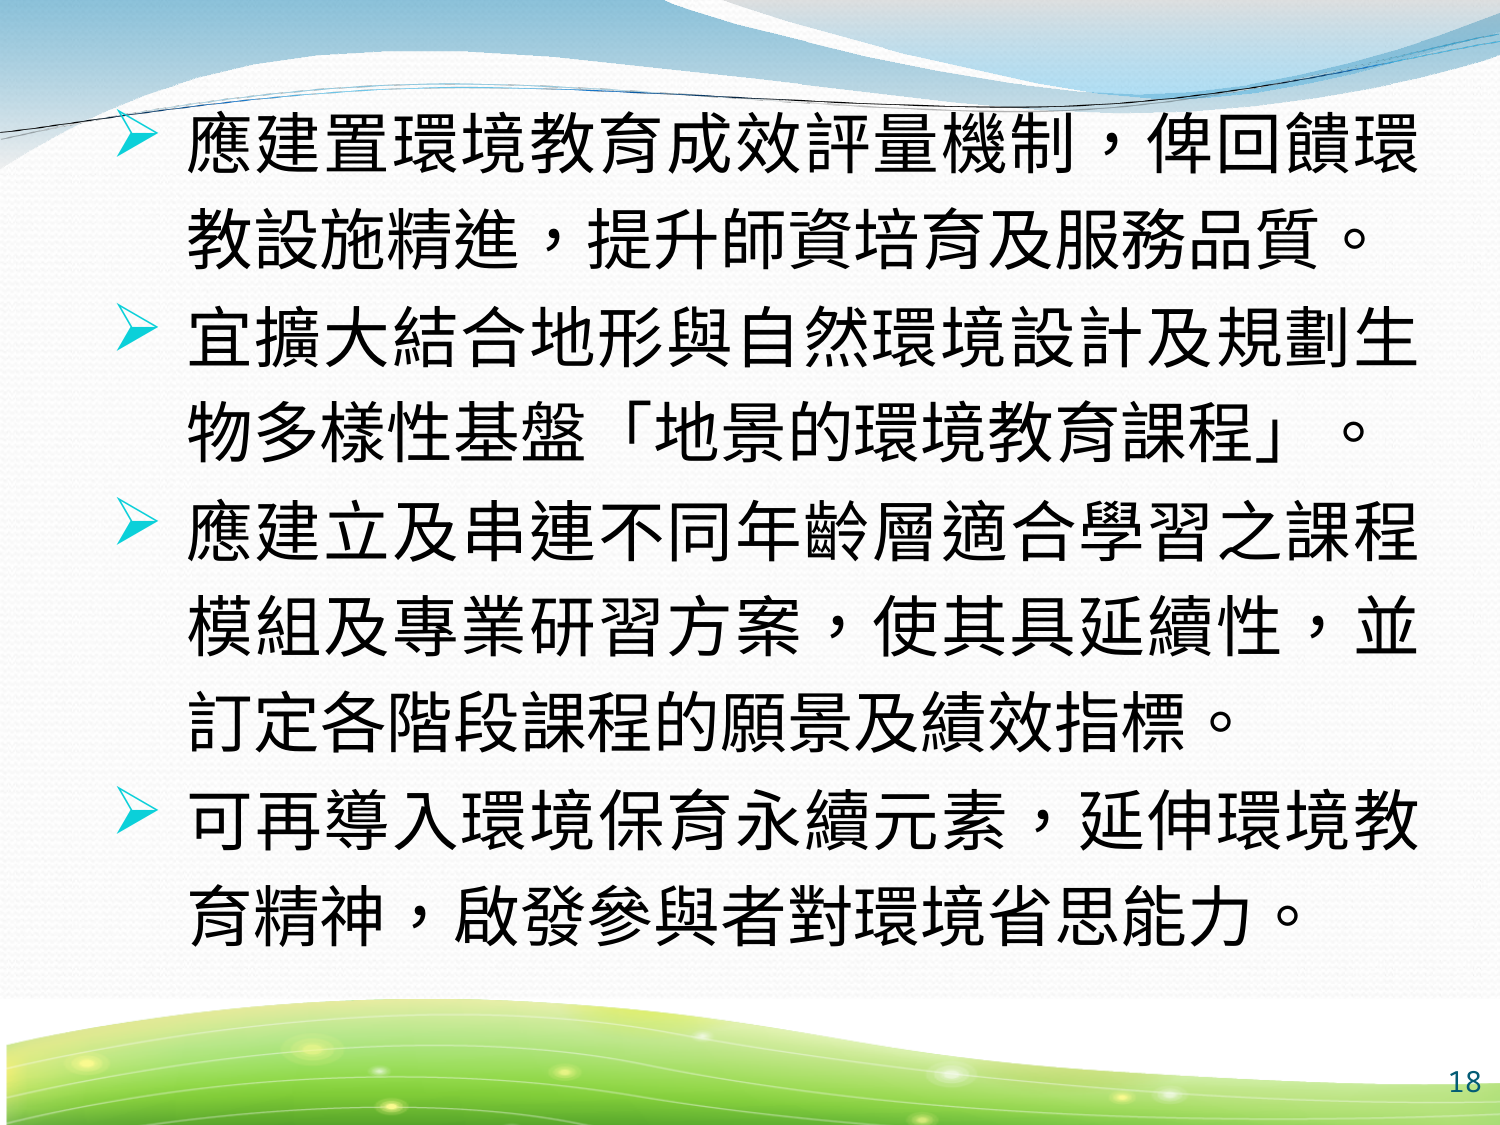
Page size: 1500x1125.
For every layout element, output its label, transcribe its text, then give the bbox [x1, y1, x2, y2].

picture [0, 0, 1500, 1125]
list 應建置環境教育成效評量機制，俾回饋環教設施精進，提升師資培育及服務品質。 宜擴大結合地形與自然環境設計及規劃生物多樣性基盤「地景的環境教育課程」。 應建立及串連不同年齡層適合學習之課程模組及專業研習方案，使其具延續性，並訂定各階段課程的願景及績效指標。 可再導入環境保育永續元素，延伸環境教育精神，啟發參與者對環境省思能力。 [39, 78, 1436, 962]
text_box <編號> [1357, 1042, 1483, 1103]
